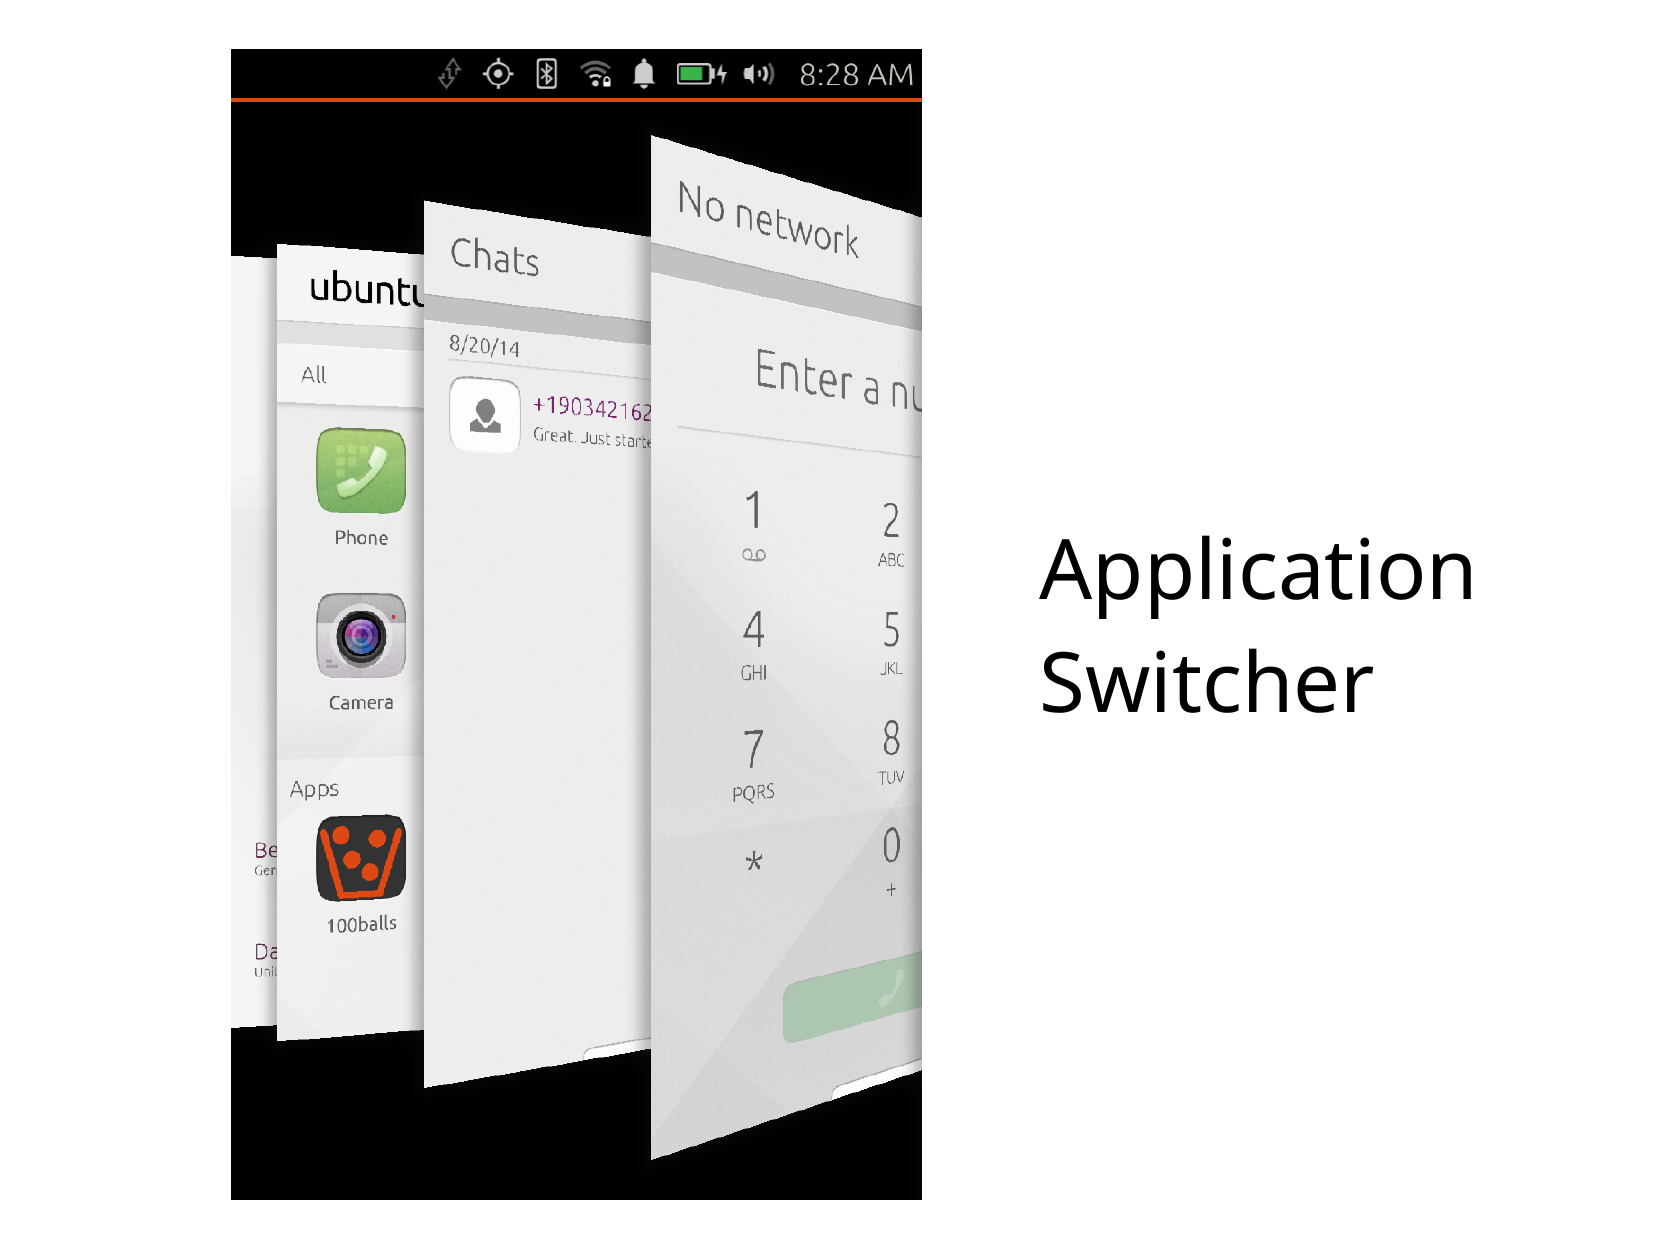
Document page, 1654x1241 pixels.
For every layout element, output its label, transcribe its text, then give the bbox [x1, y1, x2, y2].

text_box Application Switcher [1024, 503, 1486, 706]
picture [231, 49, 922, 1201]
